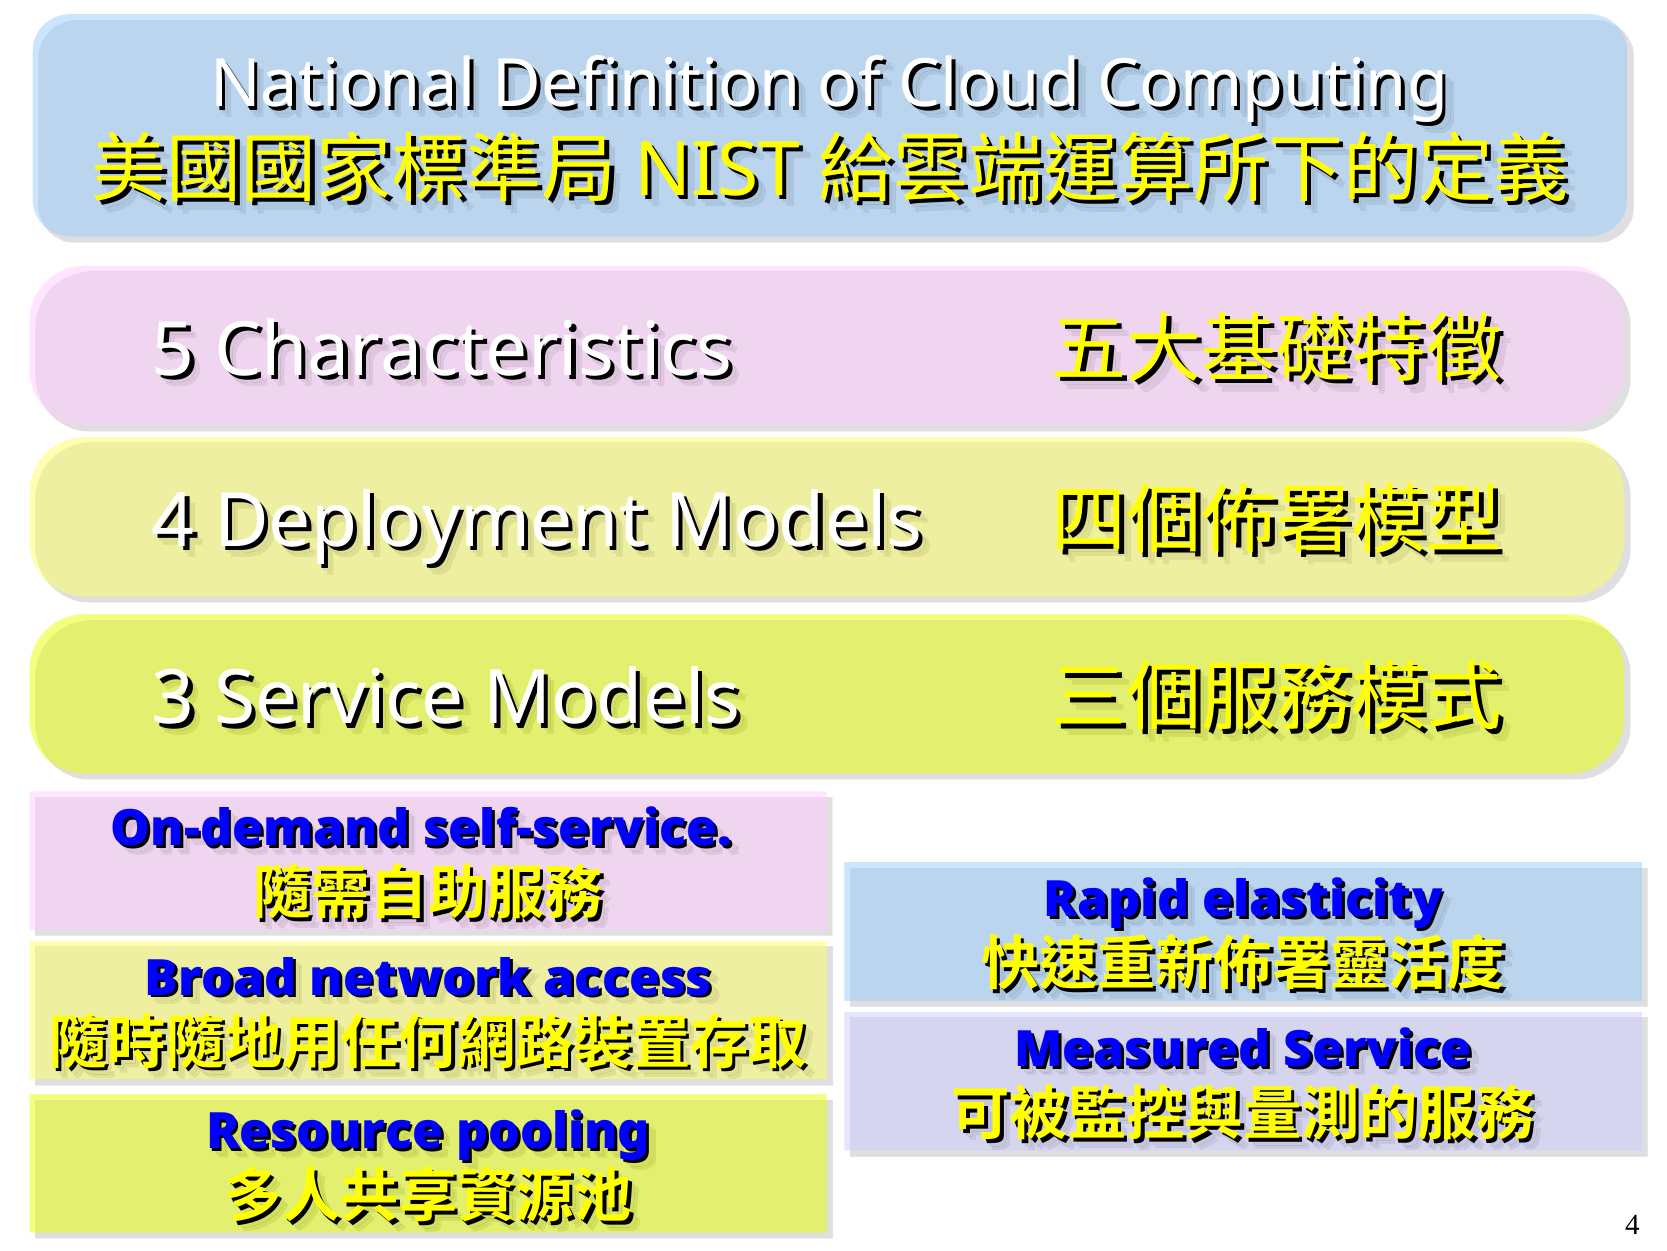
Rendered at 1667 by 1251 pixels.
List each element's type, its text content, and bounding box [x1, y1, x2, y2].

text_box Measured Service 可被監控與量測的服務 [844, 1012, 1642, 1151]
text_box National Definition of Cloud Computing 美國國家標準局NIST給雲端運算所下的定義 [32, 14, 1628, 237]
text_box Resource pooling 多人共享資源池 [29, 1094, 827, 1233]
text_box 4 Deployment Models 四個佈署模型 [29, 437, 1625, 597]
text_box 3 Service Models 三個服務模式 [29, 614, 1625, 774]
text_box Broad network access 隨時隨地用任何網路裝置存取 [29, 940, 827, 1080]
text_box 5 Characteristics 五大基礎特徵 [29, 265, 1625, 426]
text_box Rapid elasticity 快速重新佈署靈活度 [844, 862, 1642, 1001]
text_box On-demand self-service. 隨需自助服務 [29, 791, 827, 930]
